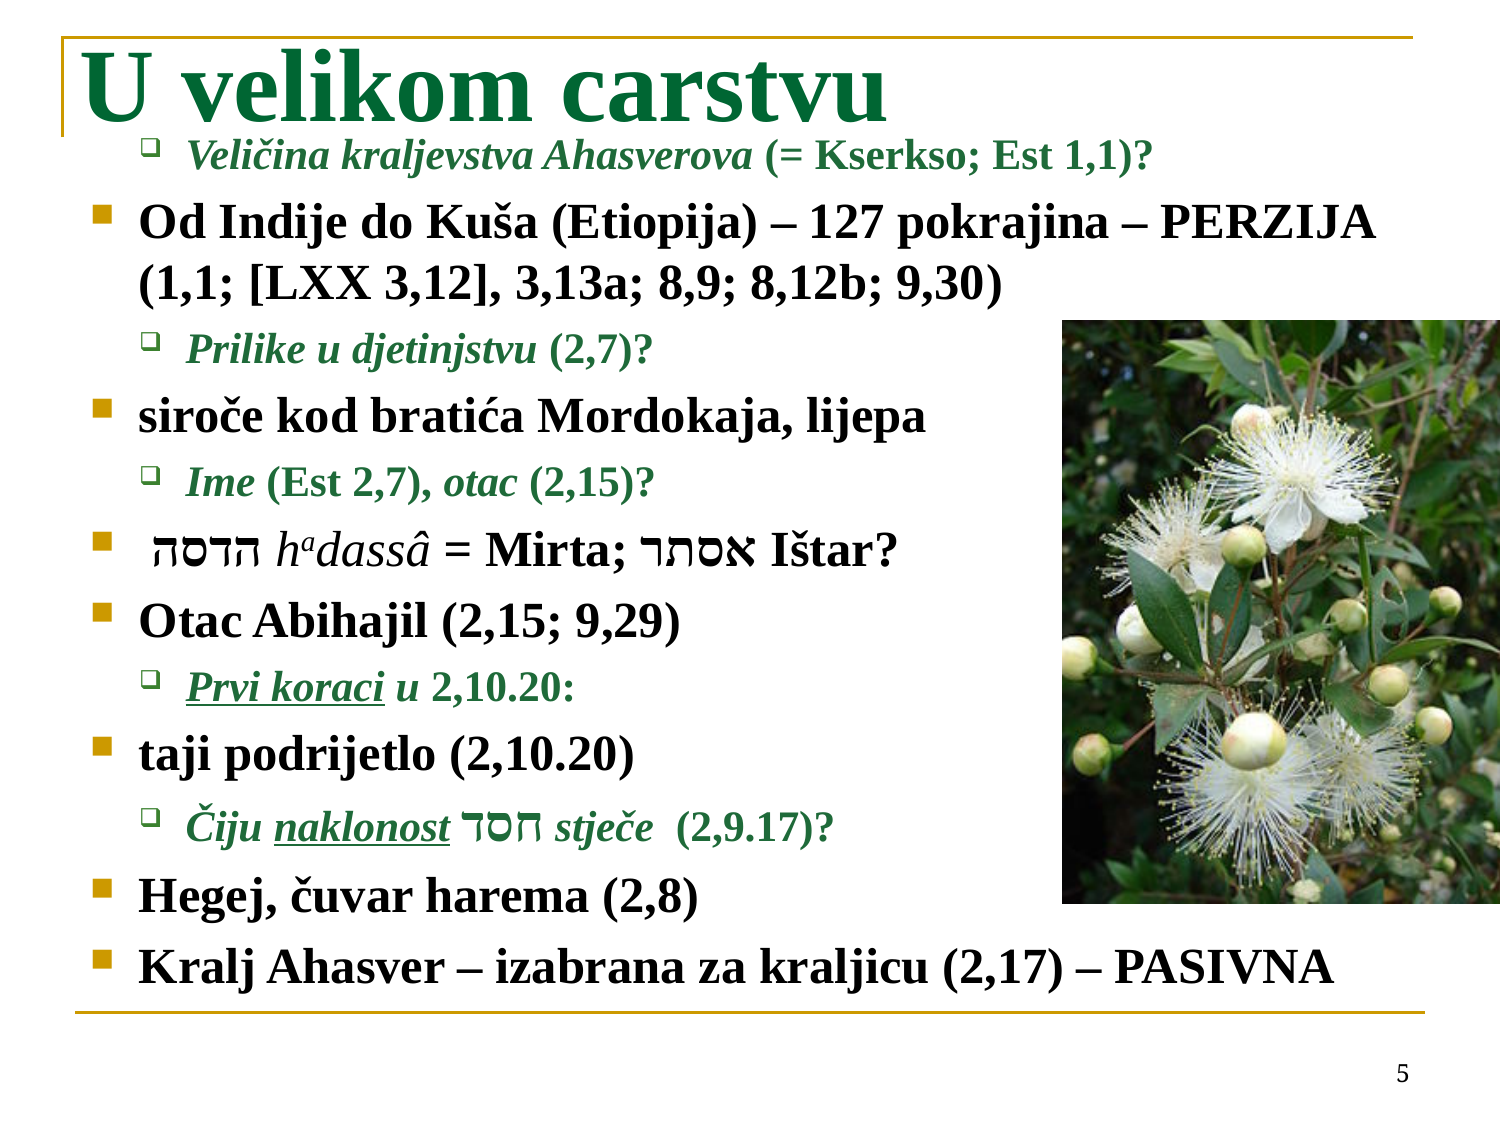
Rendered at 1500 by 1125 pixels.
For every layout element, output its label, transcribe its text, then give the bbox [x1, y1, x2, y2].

text_box <number> [1074, 1024, 1426, 1100]
list Veličina kraljevstva Ahasverova (= Kserkso; Est 1,1)? Od Indije do Kuša (Etiopija) – 127 pokrajina – PERZIJA (1,1; [LXX 3,12], 3,13a; 8,9; 8,12b; 9,30) Prilike u djetinjstvu (2,7)? siroče kod bratića Mordokaja, lijepa Ime (Est 2,7), otac (2,15)? הדסה hadassâ = Mirta; אסתר Ištar? Otac Abihajil (2,15; 9,29) Prvi koraci u 2,10.20: taji podrijetlo (2,10.20) Čiju naklonost חסד stječe (2,9.17)? Hegej, čuvar harema (2,8) Kralj Ahasver – izabrana za kraljicu (2,17) – PASIVNA [75, 118, 1477, 1006]
picture [1062, 320, 1500, 904]
title U velikom carstvu [64, 9, 1415, 197]
